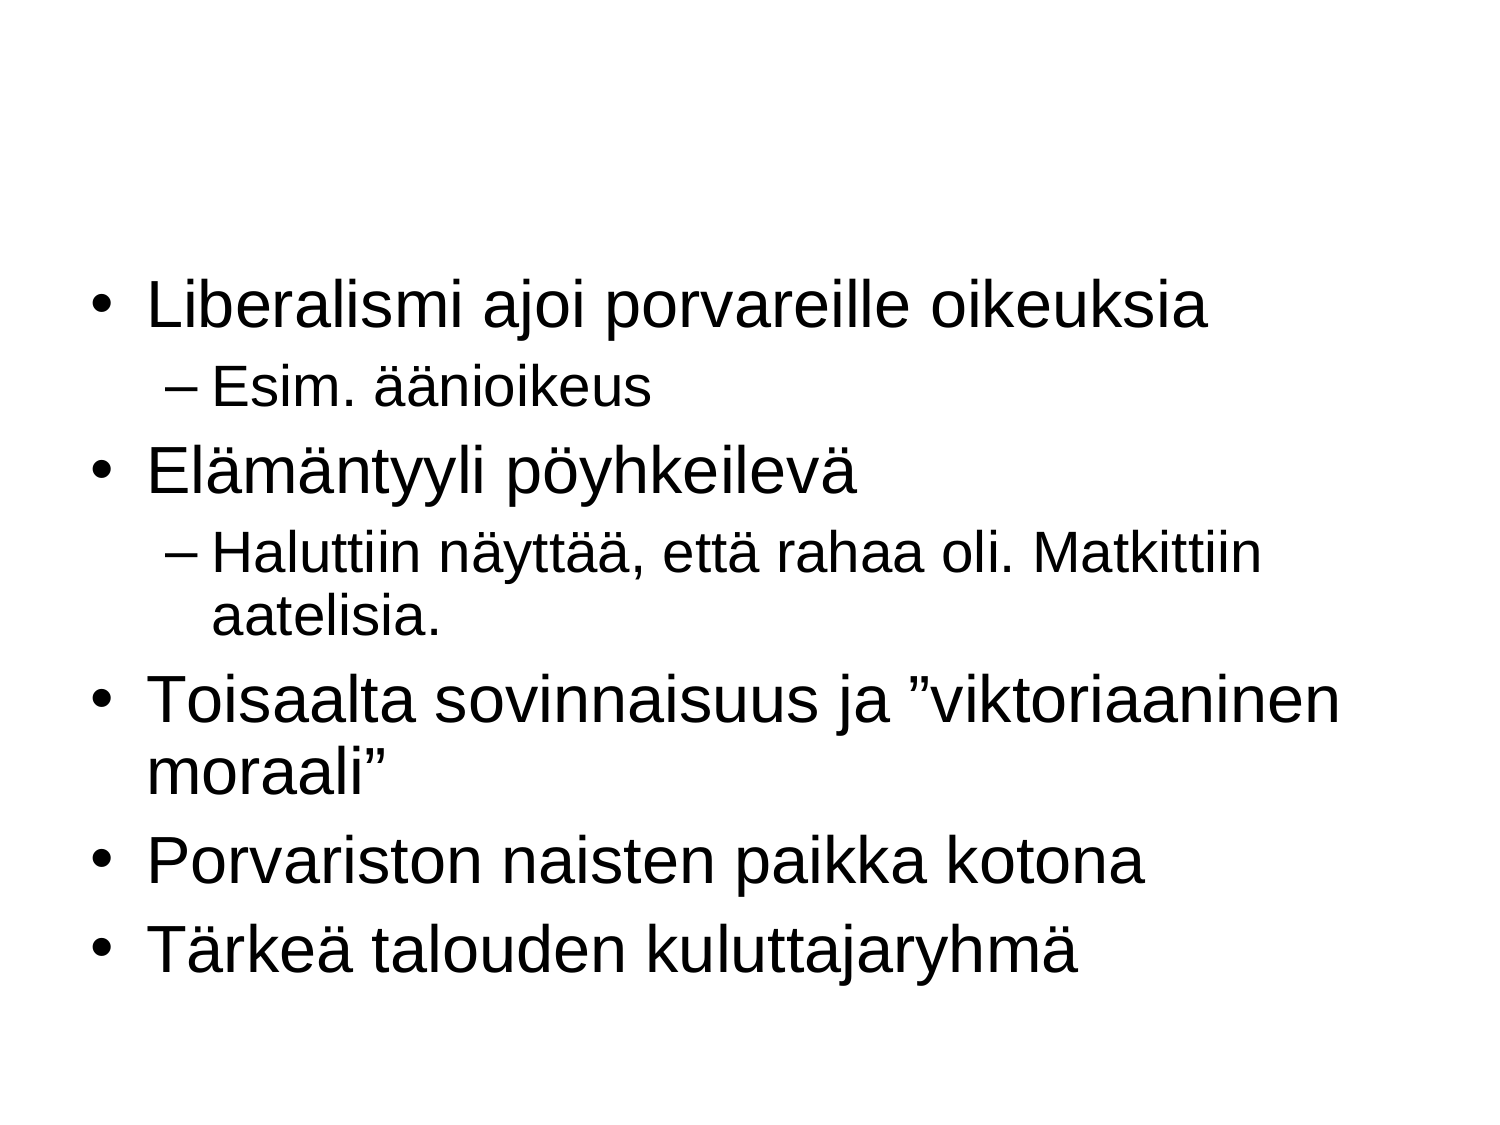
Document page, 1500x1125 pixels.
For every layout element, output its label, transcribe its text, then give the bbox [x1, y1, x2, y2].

list Liberalismi ajoi porvareille oikeuksia Esim. äänioikeus Elämäntyyli pöyhkeilevä Haluttiin näyttää, että rahaa oli. Matkittiin aatelisia. Toisaalta sovinnaisuus ja ”viktoriaaninen moraali” Porvariston naisten paikka kotona Tärkeä talouden kuluttajaryhmä [75, 262, 1426, 1005]
